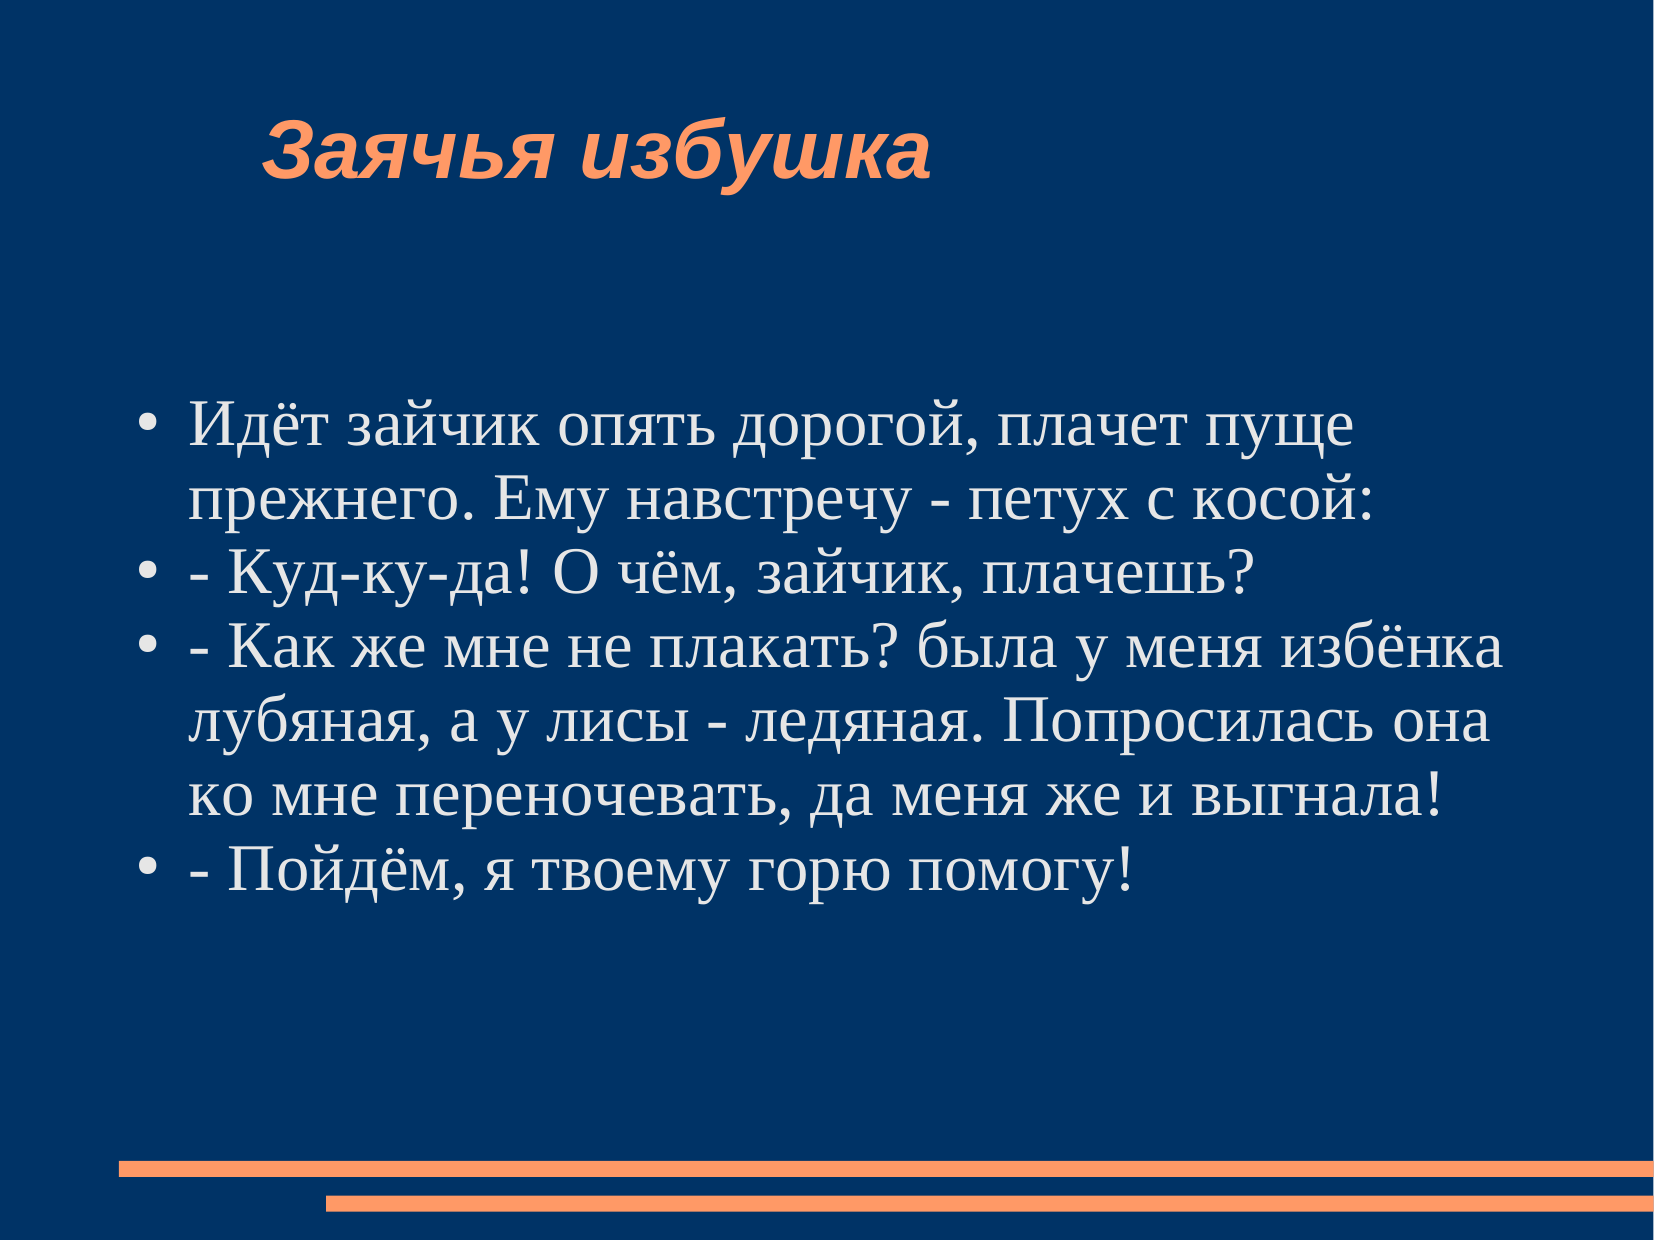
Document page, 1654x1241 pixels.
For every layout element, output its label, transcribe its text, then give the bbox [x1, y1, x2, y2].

list Идёт зайчик опять дорогой, плачет пуще прежнего. Eму навстречу - петух с косой: - Куд-ку-да! O чём, зайчик, плачешь? - Как же мне не плакать? была у меня избёнка лубяная, а у лисы - ледяная. Попросилась она ко мне переночевать, да меня же и выгнала! - Пойдём, я твоему горю помогу! [118, 312, 1558, 1123]
title Заячья избушка [121, 46, 1534, 254]
